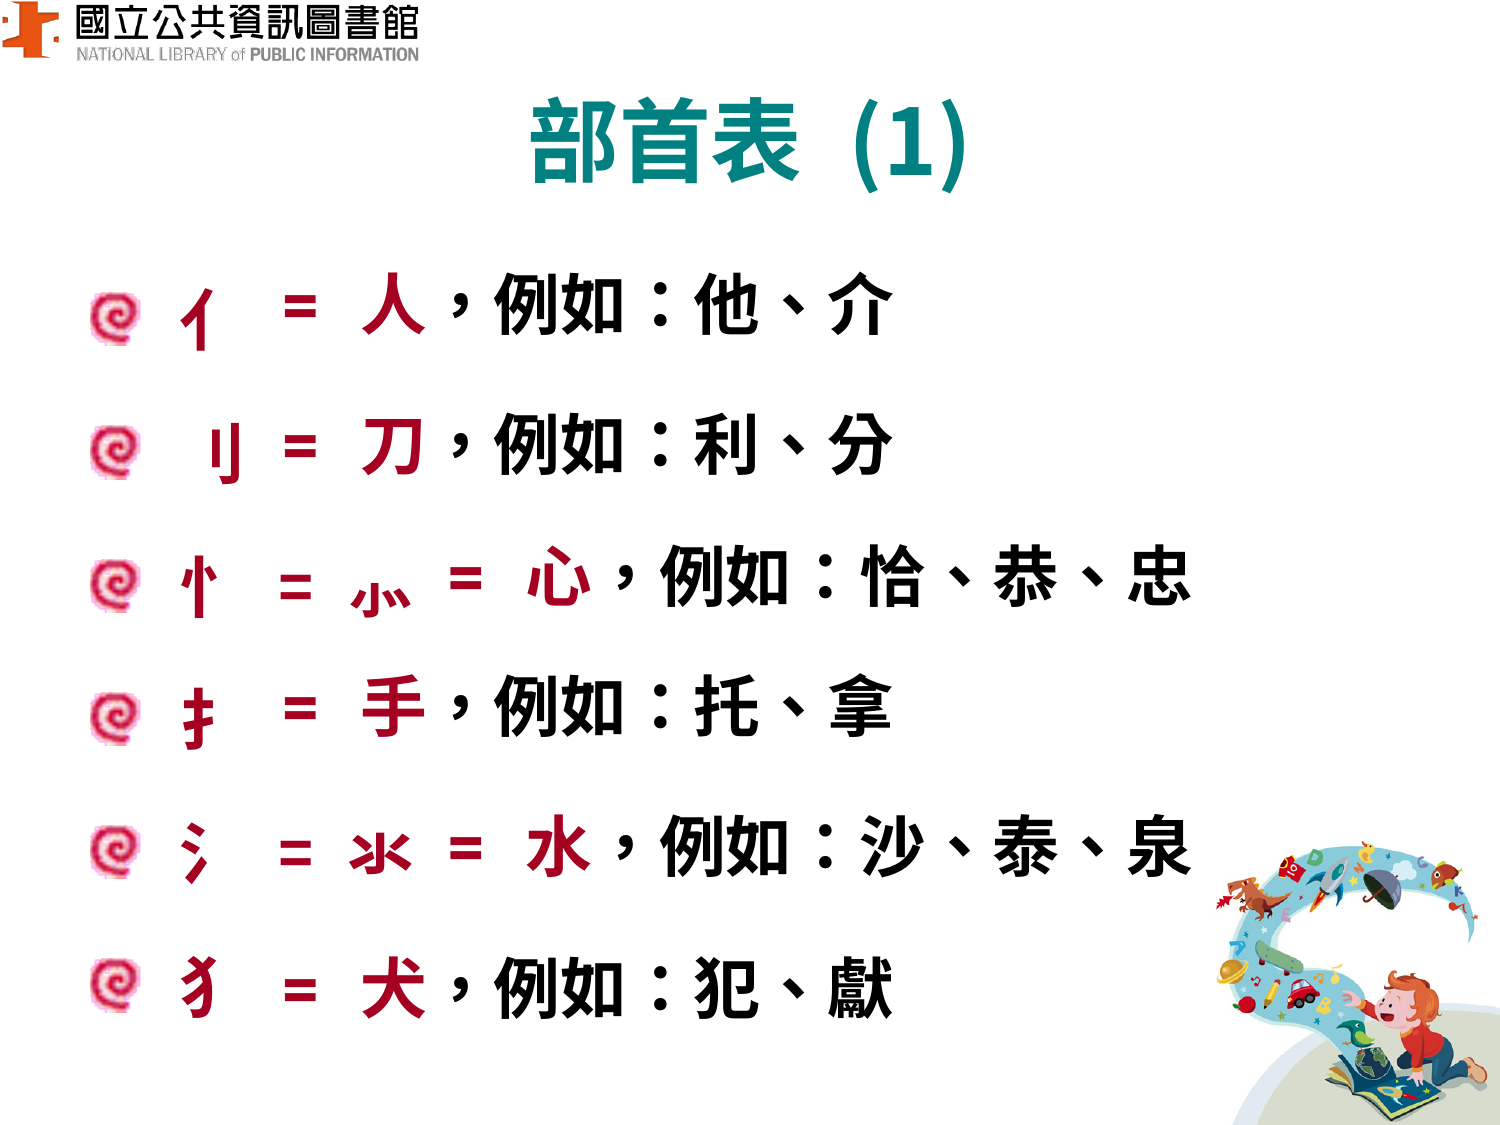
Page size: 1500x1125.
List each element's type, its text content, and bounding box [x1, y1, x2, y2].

list 亻 刂 忄 = ⺗ 扌 氵 = 氺 犭 [75, 231, 1425, 975]
text_box = 犬，例如：犯、獻 [265, 939, 1140, 1034]
title 部首表 (1) [75, 45, 1425, 231]
text_box = 手，例如：托、拿 [265, 656, 1140, 752]
picture [0, 0, 420, 62]
text_box = 心，例如：恰、恭、忠 [430, 527, 1306, 622]
picture [1210, 835, 1500, 1125]
picture [90, 975, 144, 1013]
text_box = 刀，例如：利、分 [265, 395, 1140, 491]
text_box = 人，例如：他、介 [265, 255, 1140, 351]
text_box = 水，例如：沙、泰、泉 [430, 797, 1306, 893]
